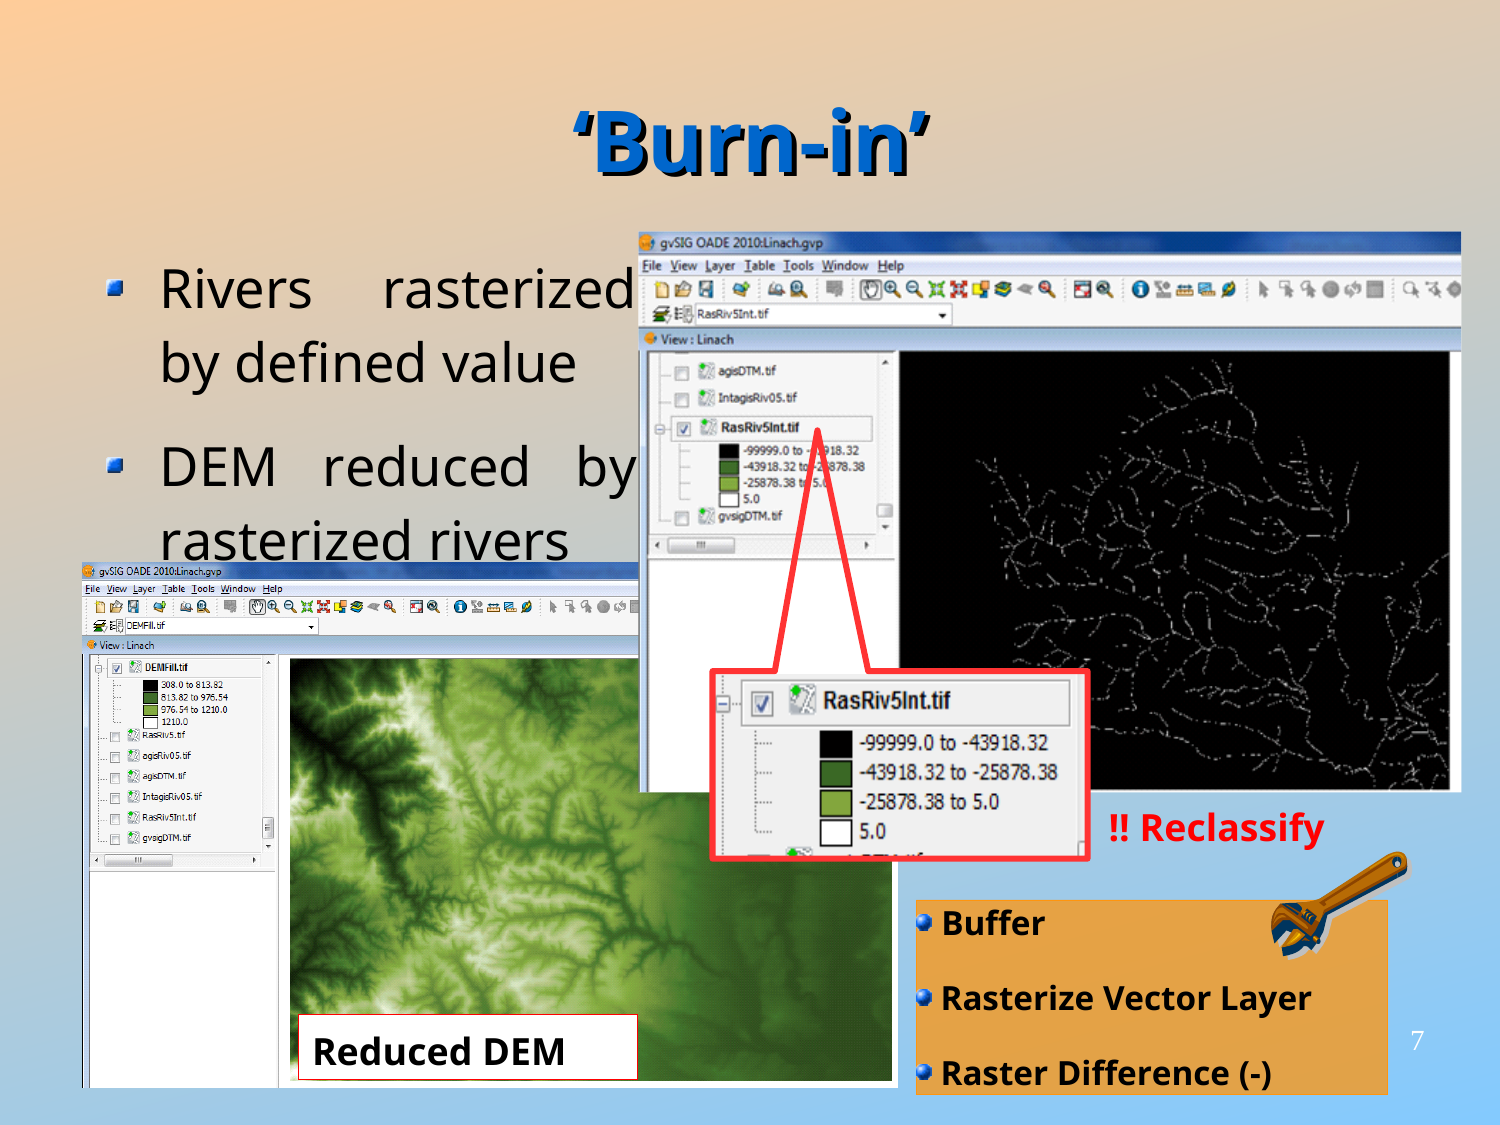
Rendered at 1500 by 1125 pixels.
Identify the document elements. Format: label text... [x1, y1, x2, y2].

picture [916, 1075, 932, 1080]
text_box Reduced DEM [298, 1014, 638, 1080]
picture [82, 230, 1463, 1088]
list !! Reclassify [1087, 801, 1351, 889]
picture [1269, 848, 1413, 962]
list Rivers rasterized by defined value DEM reduced by rasterized rivers [88, 250, 637, 533]
list Buffer Rasterize Vector Layer Raster Difference (-) [916, 900, 1388, 1075]
title ‘Burn-in’ [75, 45, 1425, 233]
picture [716, 451, 1084, 855]
